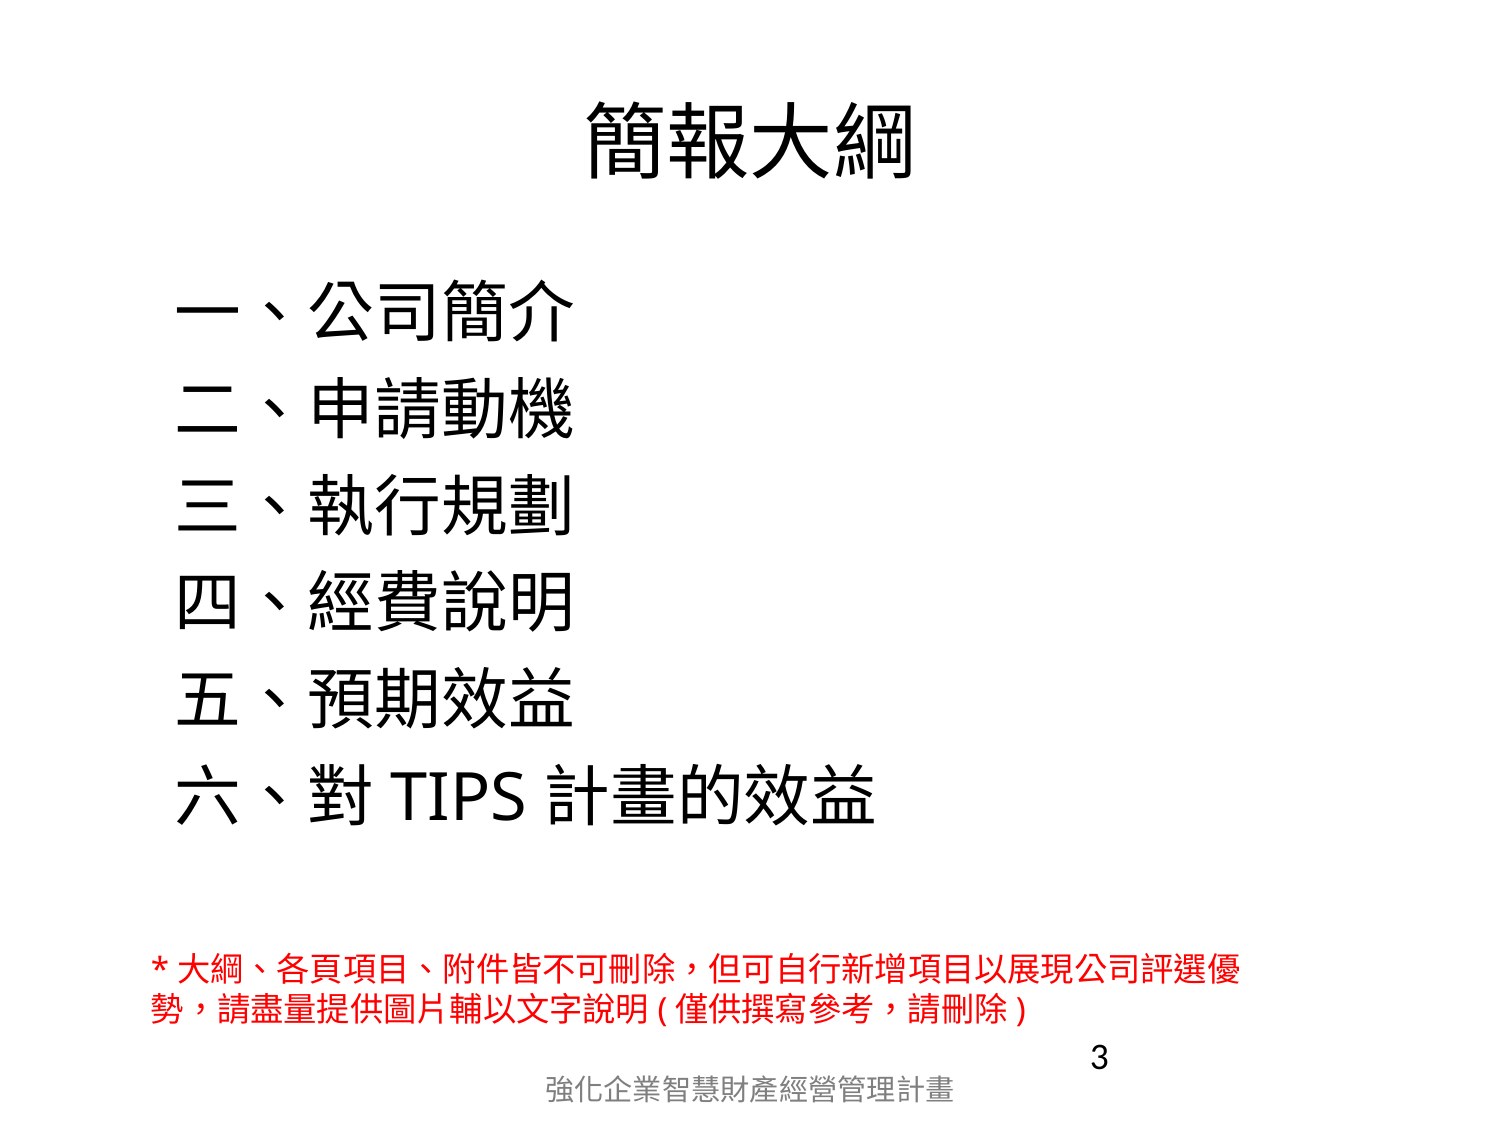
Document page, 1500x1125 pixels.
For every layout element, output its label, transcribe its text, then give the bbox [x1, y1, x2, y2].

text_box *大綱、各頁項目、附件皆不可刪除，但可自行新增項目以展現公司評選優勢，請盡量提供圖片輔以文字說明(僅供撰寫參考，請刪除) [135, 940, 1270, 1037]
text_box 強化企業智慧財產經營管理計畫 [512, 1063, 988, 1125]
text_box 3 [1074, 1024, 1426, 1103]
title 簡報大綱 [75, 45, 1426, 233]
list 一、公司簡介 二、申請動機 三、執行規劃 四、經費說明 五、預期效益 六、對TIPS計畫的效益 [75, 262, 1426, 1005]
